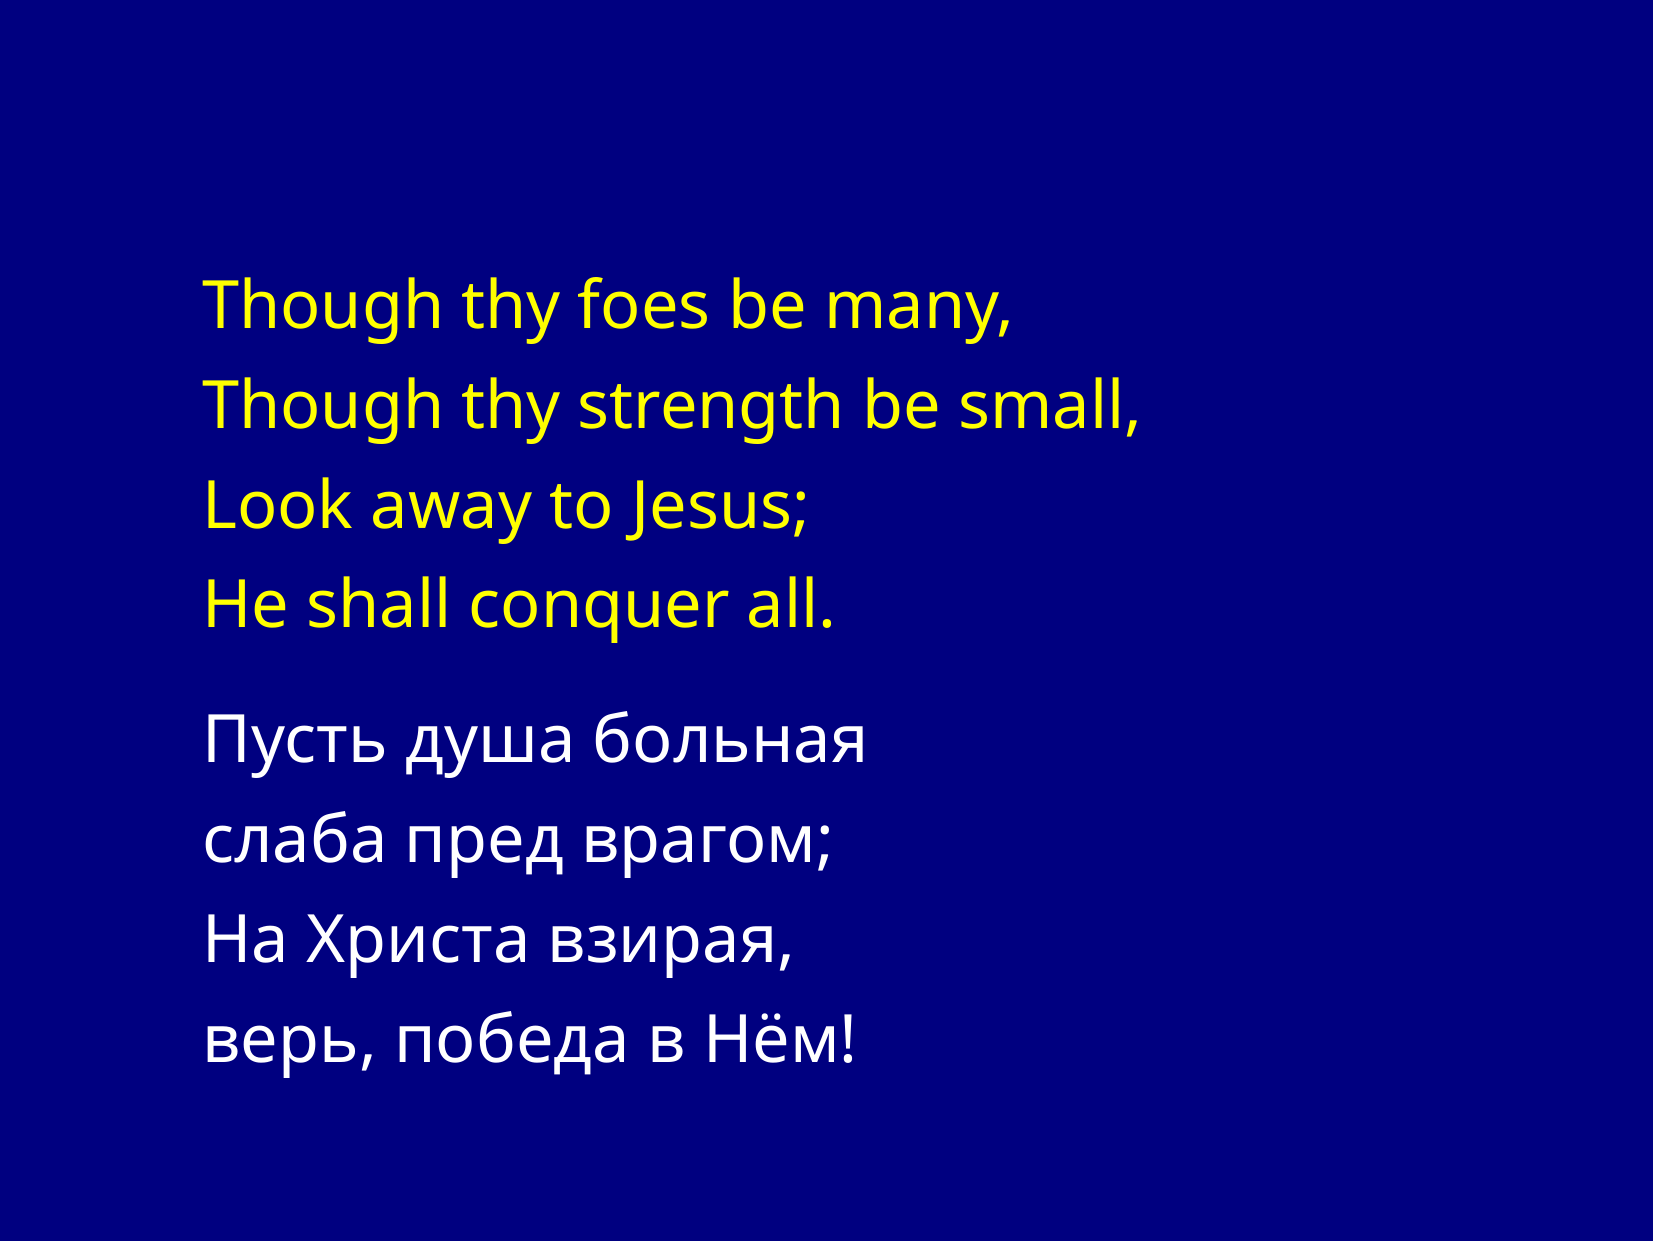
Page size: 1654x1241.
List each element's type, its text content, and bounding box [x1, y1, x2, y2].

text_box Пусть душа больная слаба пред врагом; На Христа взирая, верь, победа в Нём! [75, 675, 1576, 1163]
text_box Though thy foes be many, Though thy strength be small, Look away to Jesus; He shall conquer all. [75, 150, 1653, 638]
